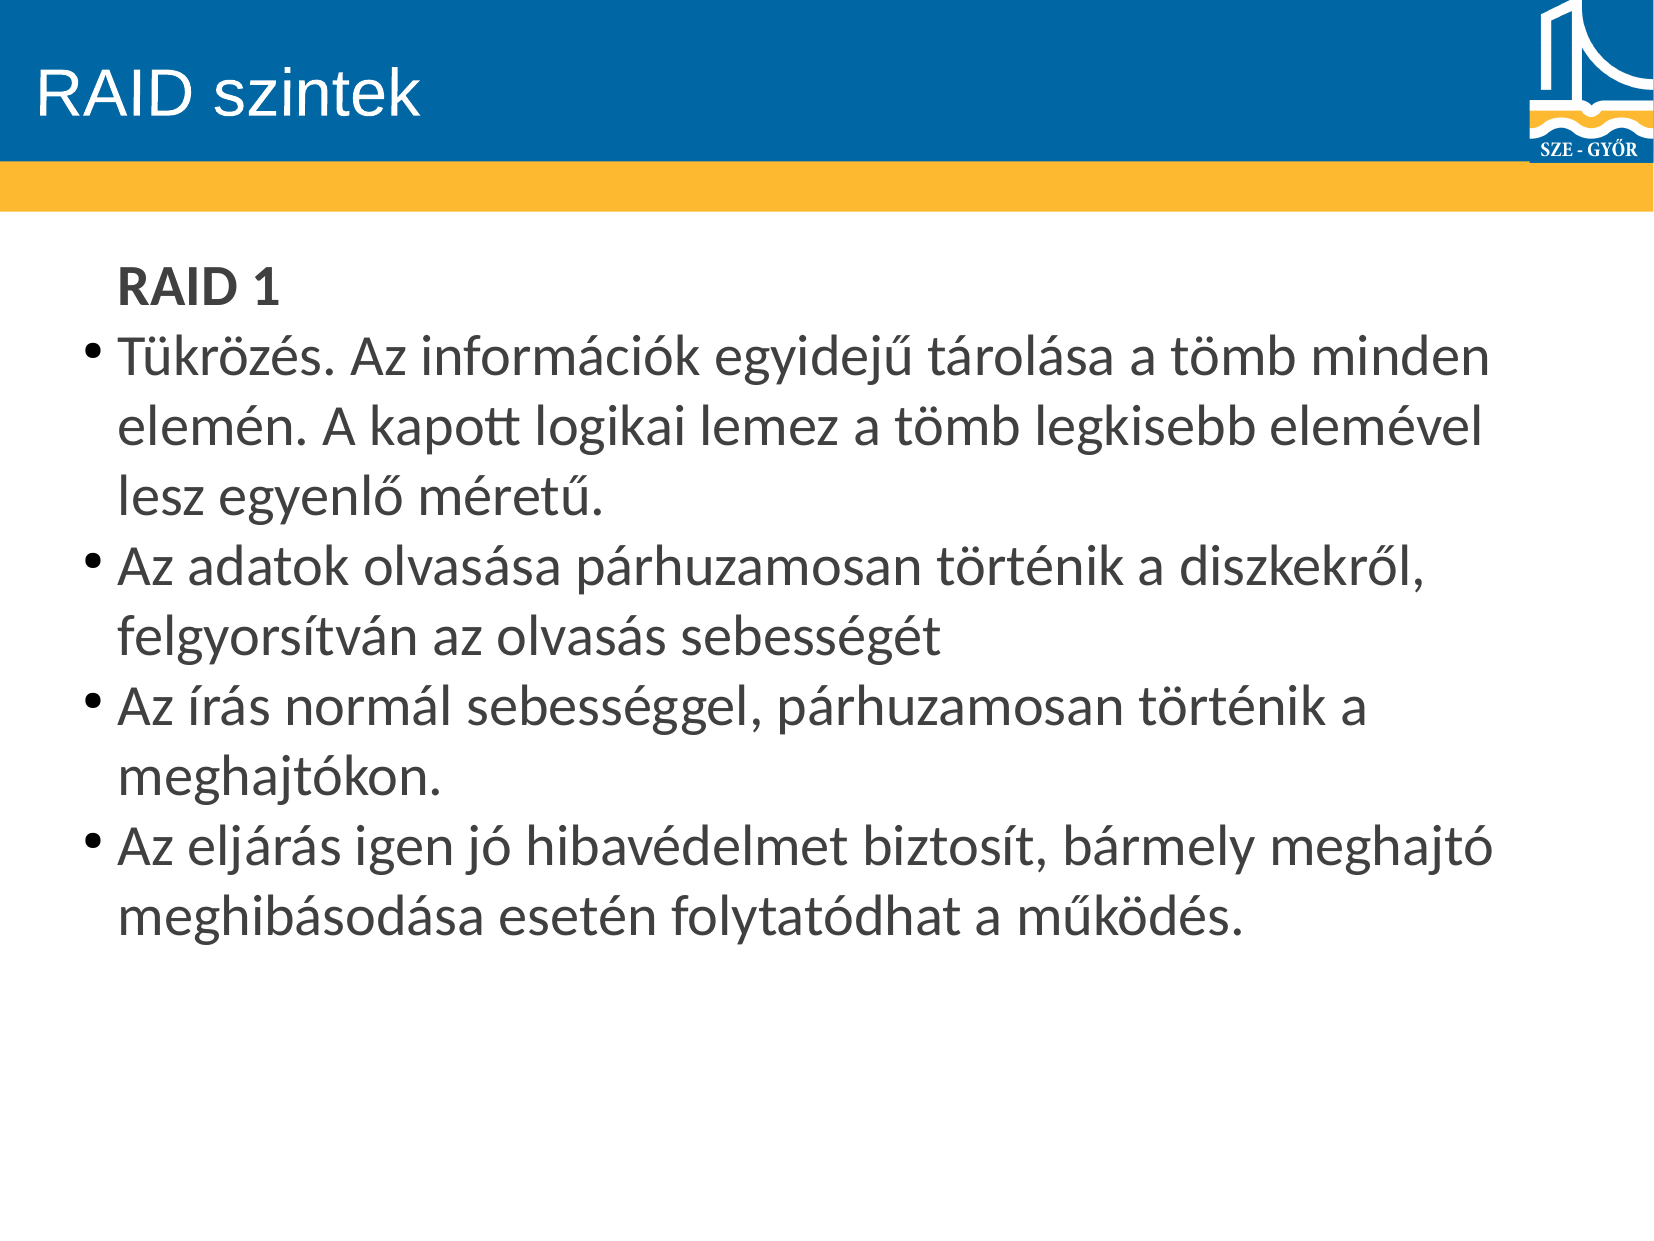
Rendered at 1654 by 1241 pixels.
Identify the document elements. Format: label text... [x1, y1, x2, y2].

picture [1529, 0, 1654, 163]
text_box RAID 1 Tükrözés. Az információk egyidejű tárolása a tömb minden elemén. A kapott logikai lemez a tömb legkisebb elemével lesz egyenlő méretű. Az adatok olvasása párhuzamosan történik a diszkekről, felgyorsítván az olvasás sebességét Az írás normál sebességgel, párhuzamosan történik a meghajtókon. Az eljárás igen jó hibavédelmet biztosít, bármely meghajtó meghibásodása esetén folytatódhat a működés. [82, 247, 1571, 1198]
text_box RAID szintek [34, 48, 1524, 144]
